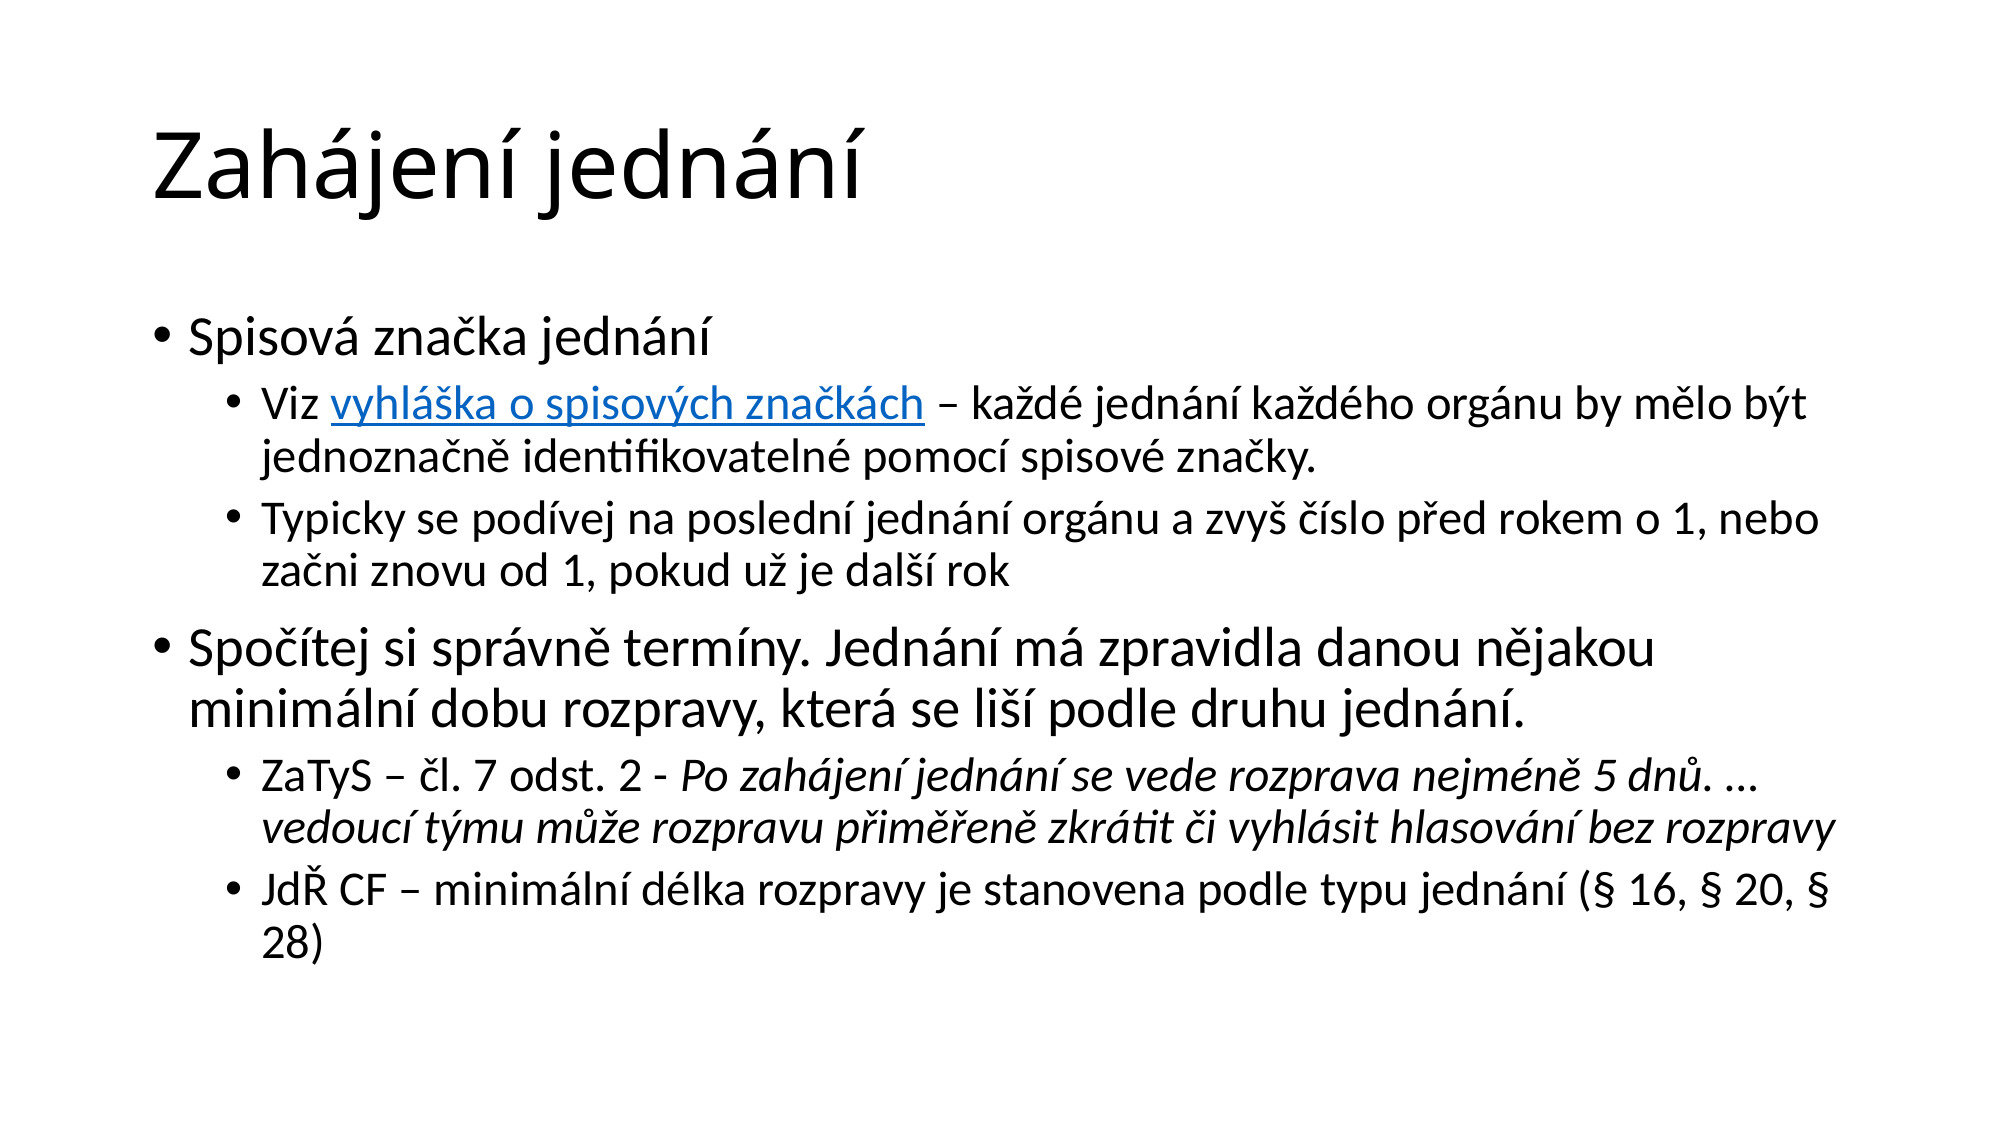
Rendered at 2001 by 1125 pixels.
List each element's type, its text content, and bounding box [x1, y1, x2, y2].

list Spisová značka jednání Viz vyhláška o spisových značkách – každé jednání každého orgánu by mělo být jednoznačně identifikovatelné pomocí spisové značky. Typicky se podívej na poslední jednání orgánu a zvyš číslo před rokem o 1, nebo začni znovu od 1, pokud už je další rok Spočítej si správně termíny. Jednání má zpravidla danou nějakou minimální dobu rozpravy, která se liší podle druhu jednání. ZaTyS – čl. 7 odst. 2 - Po zahájení jednání se vede rozprava nejméně 5 dnů. … vedoucí týmu může rozpravu přiměřeně zkrátit či vyhlásit hlasování bez rozpravy JdŘ CF – minimální délka rozpravy je stanovena podle typu jednání (§ 16, § 20, § 28) [137, 299, 1863, 1014]
title Zahájení jednání [137, 59, 1863, 278]
